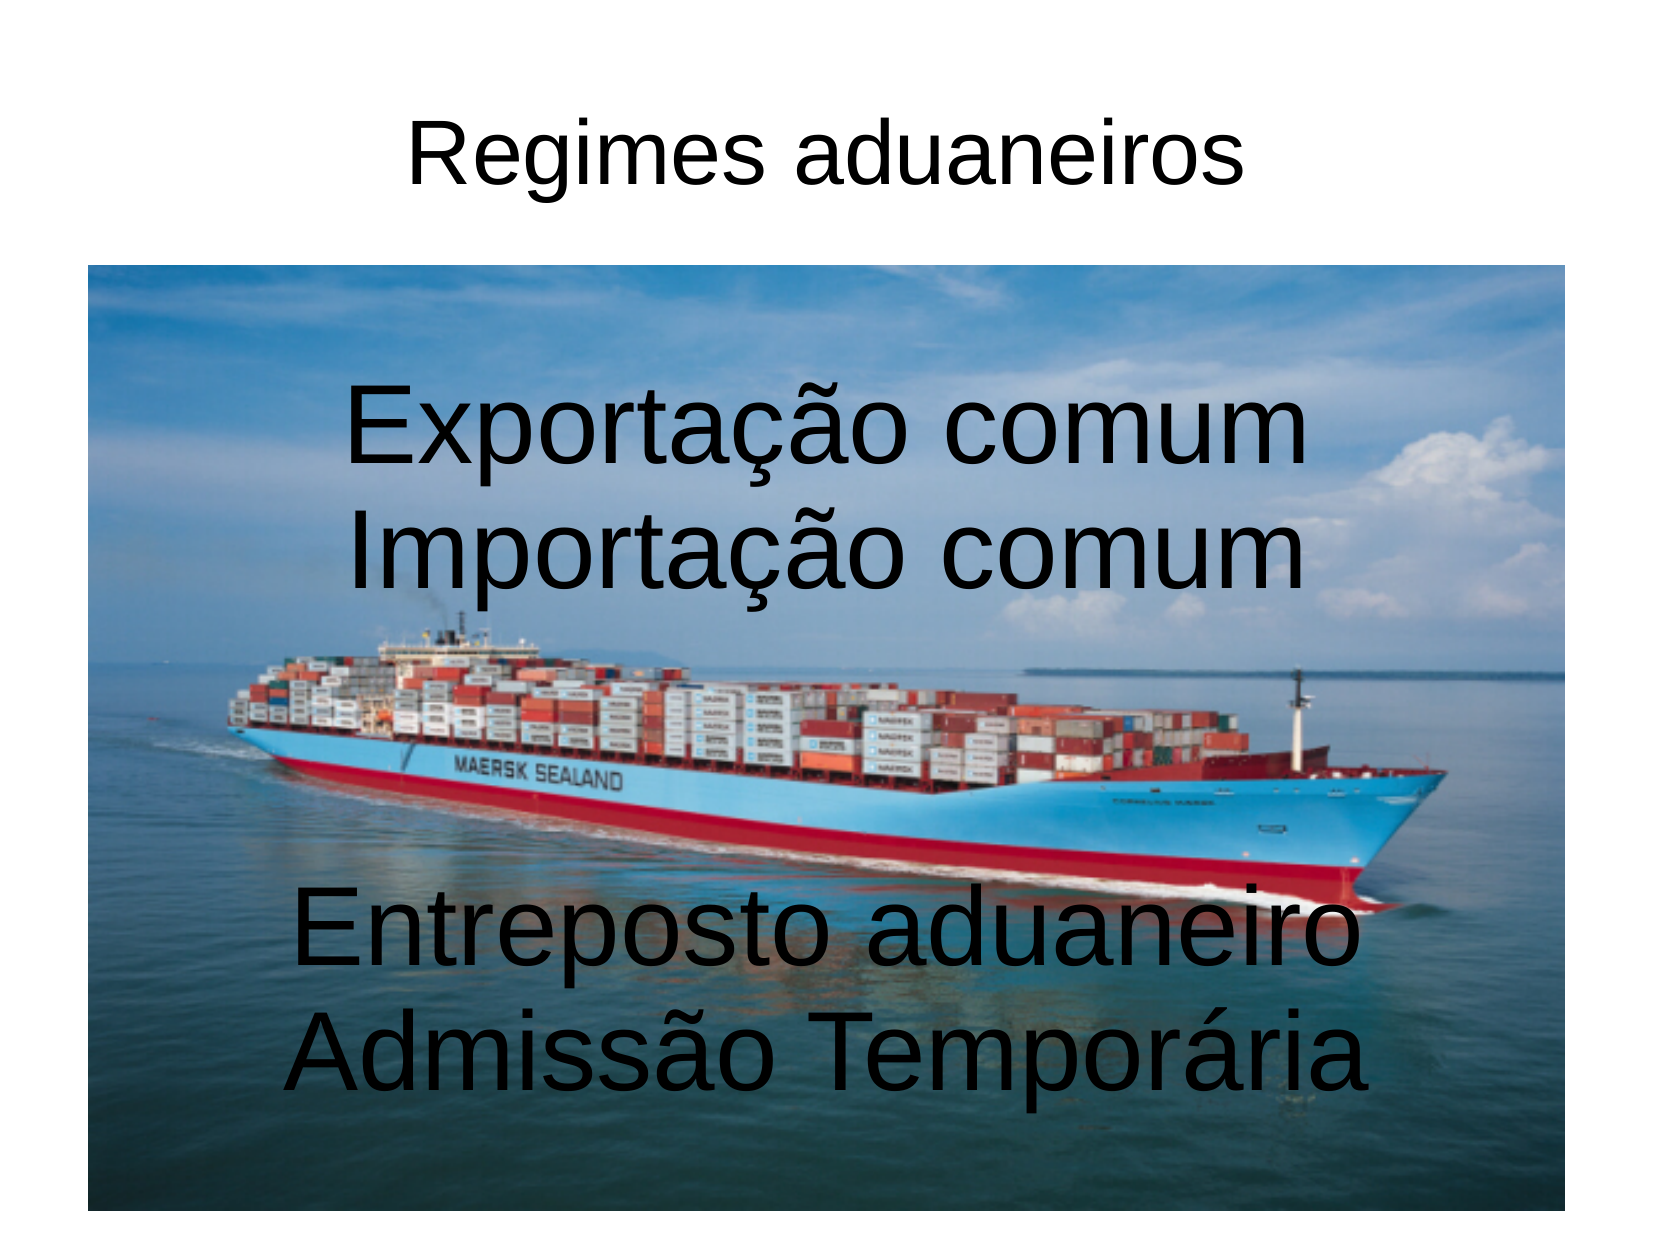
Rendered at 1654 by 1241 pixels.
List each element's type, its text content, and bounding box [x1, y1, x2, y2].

picture [88, 265, 1565, 1211]
title Regimes aduaneiros [82, 49, 1571, 257]
